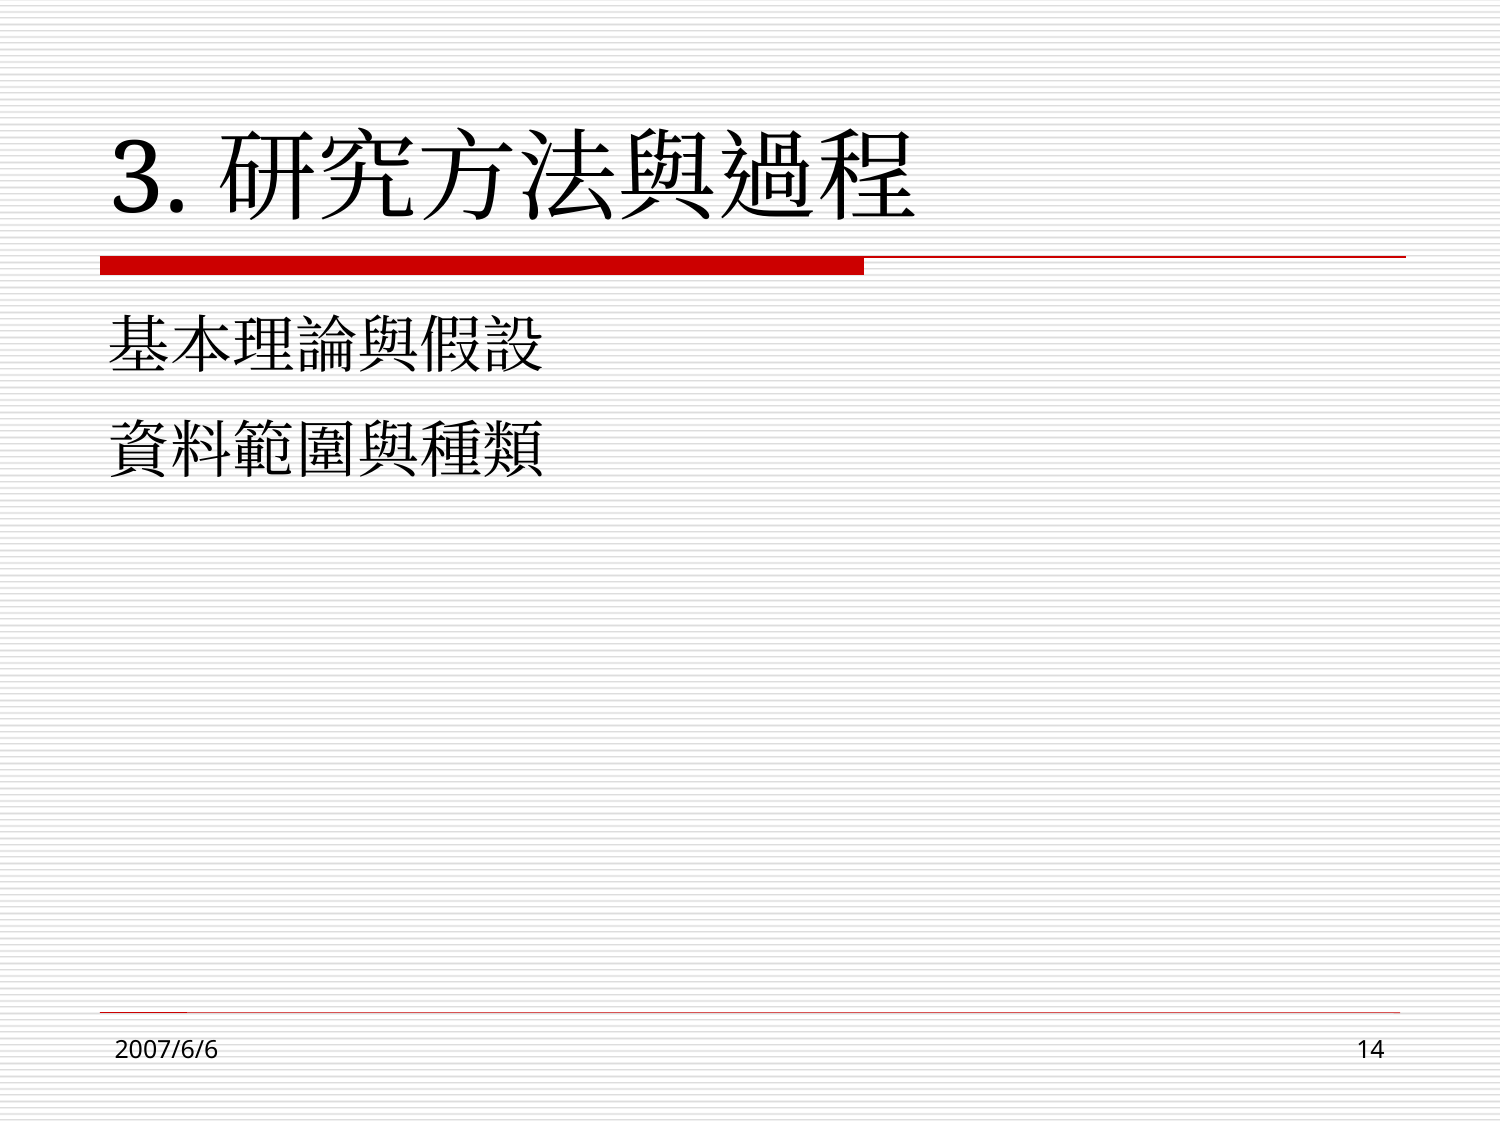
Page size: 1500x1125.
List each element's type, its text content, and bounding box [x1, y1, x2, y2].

list 基本理論與假設 資料範圍與種類 [92, 287, 1406, 989]
picture [0, 0, 1500, 1125]
title 3.研究方法與過程 [94, 49, 1407, 250]
